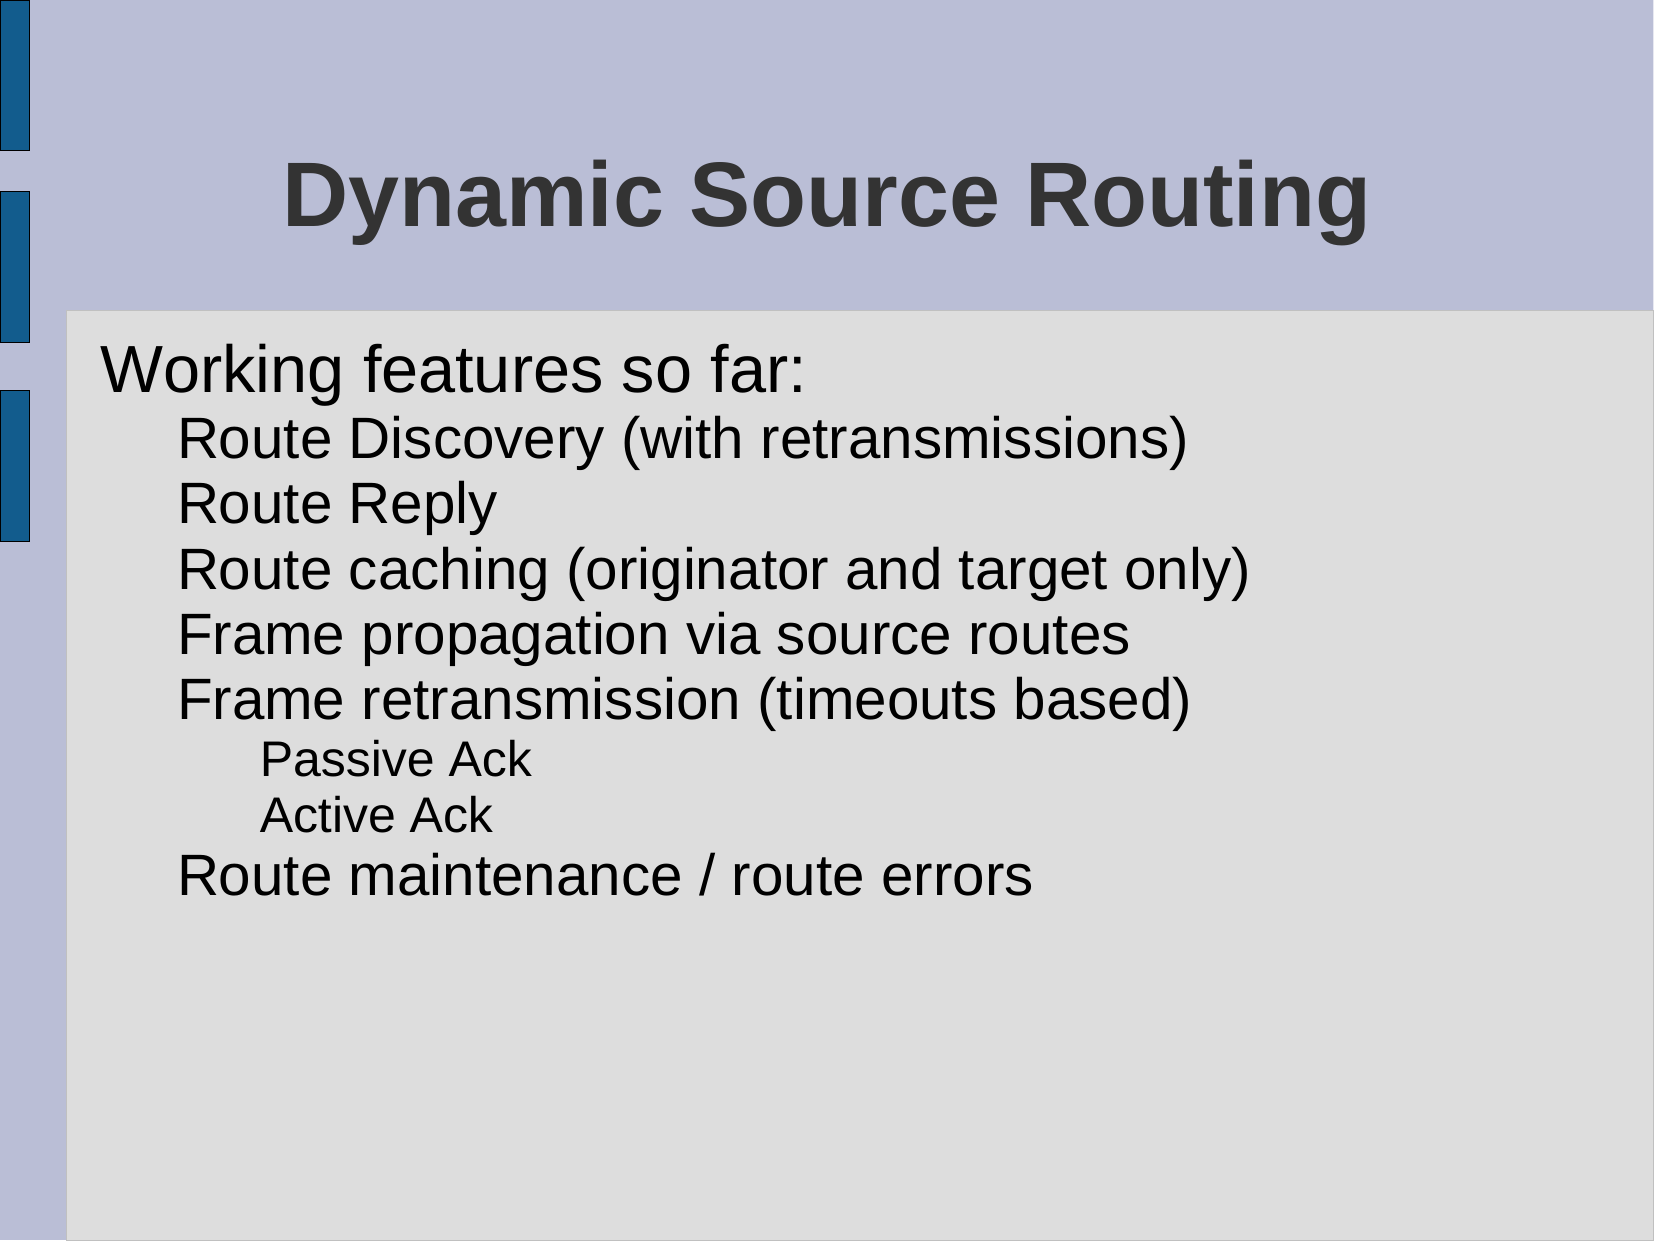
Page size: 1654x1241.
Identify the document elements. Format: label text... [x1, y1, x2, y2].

list Working features so far: Route Discovery (with retransmissions) Route Reply Route caching (originator and target only) Frame propagation via source routes Frame retransmission (timeouts based) Passive Ack Active Ack Route maintenance / route errors [82, 331, 1571, 1136]
title Dynamic Source Routing [121, 91, 1534, 299]
